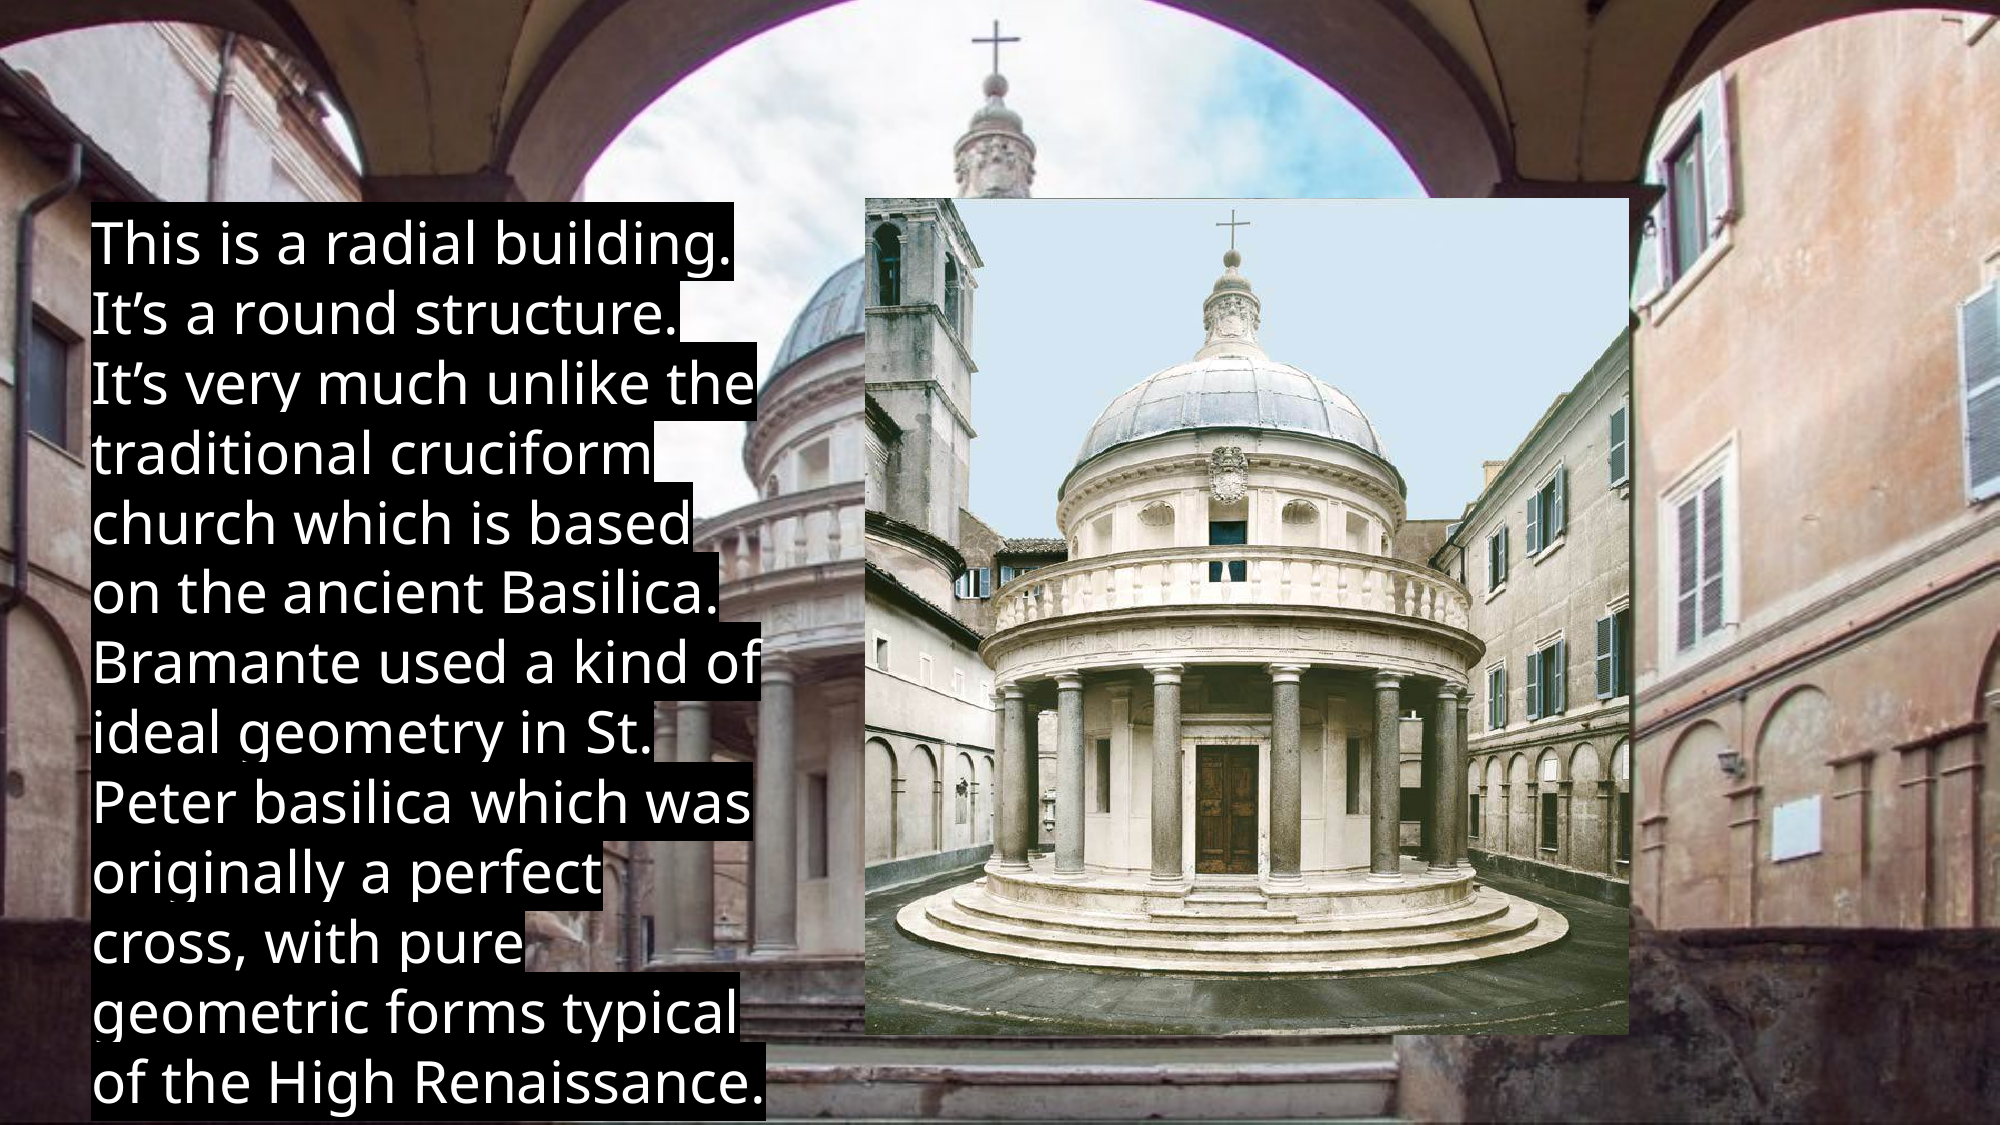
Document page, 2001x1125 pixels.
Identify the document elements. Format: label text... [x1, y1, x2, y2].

picture [0, 0, 2000, 1125]
text_box This is a radial building. It’s a round structure. It’s very much unlike the traditional cruciform church which is based on the ancient Basilica. Bramante used a kind of ideal geometry in St. Peter basilica which was originally a perfect cross, with pure geometric forms typical of the High Renaissance. [76, 198, 786, 1062]
